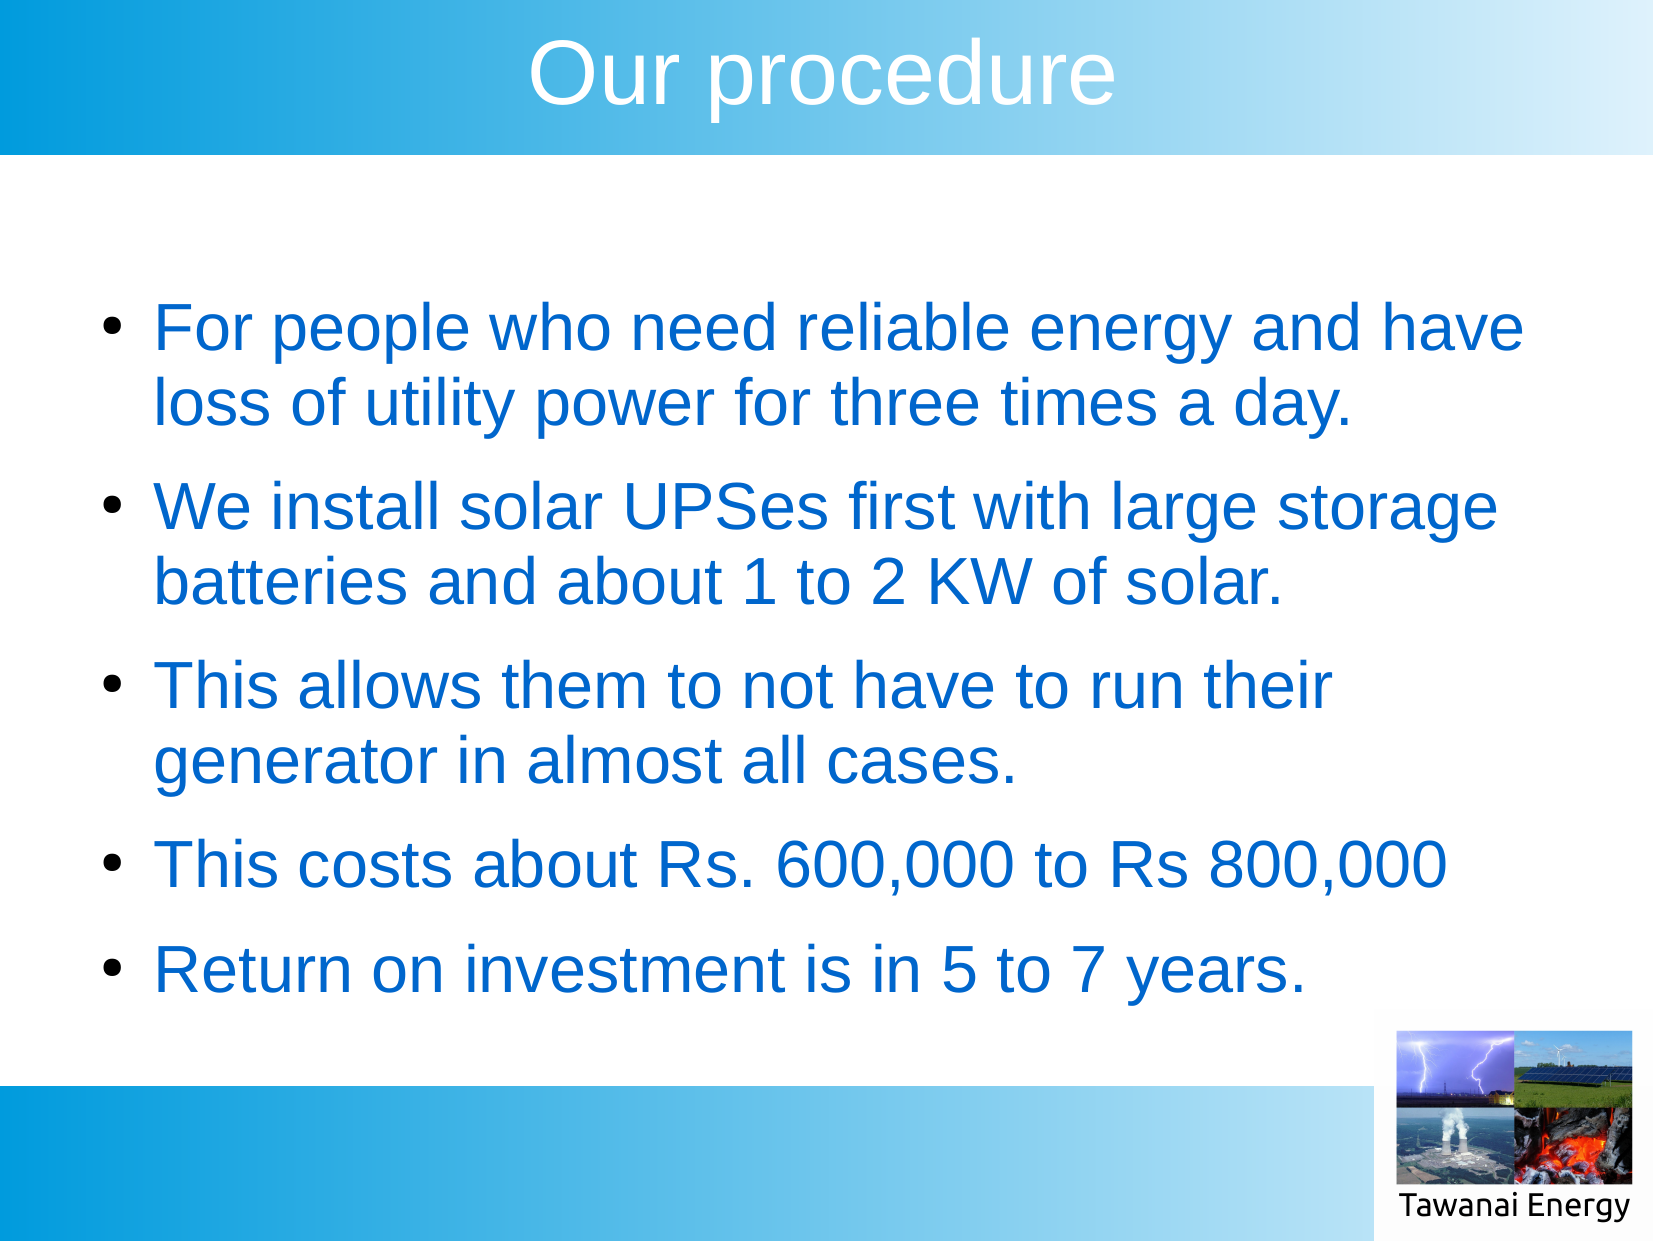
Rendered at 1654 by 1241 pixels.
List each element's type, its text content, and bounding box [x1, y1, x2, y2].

picture [1374, 1009, 1654, 1241]
title Our procedure [79, 20, 1568, 126]
list For people who need reliable energy and have loss of utility power for three times a day. We install solar UPSes first with large storage batteries and about 1 to 2 KW of solar. This allows them to not have to run their generator in almost all cases. This costs about Rs. 600,000 to Rs 800,000 Return on investment is in 5 to 7 years. [82, 290, 1571, 1010]
